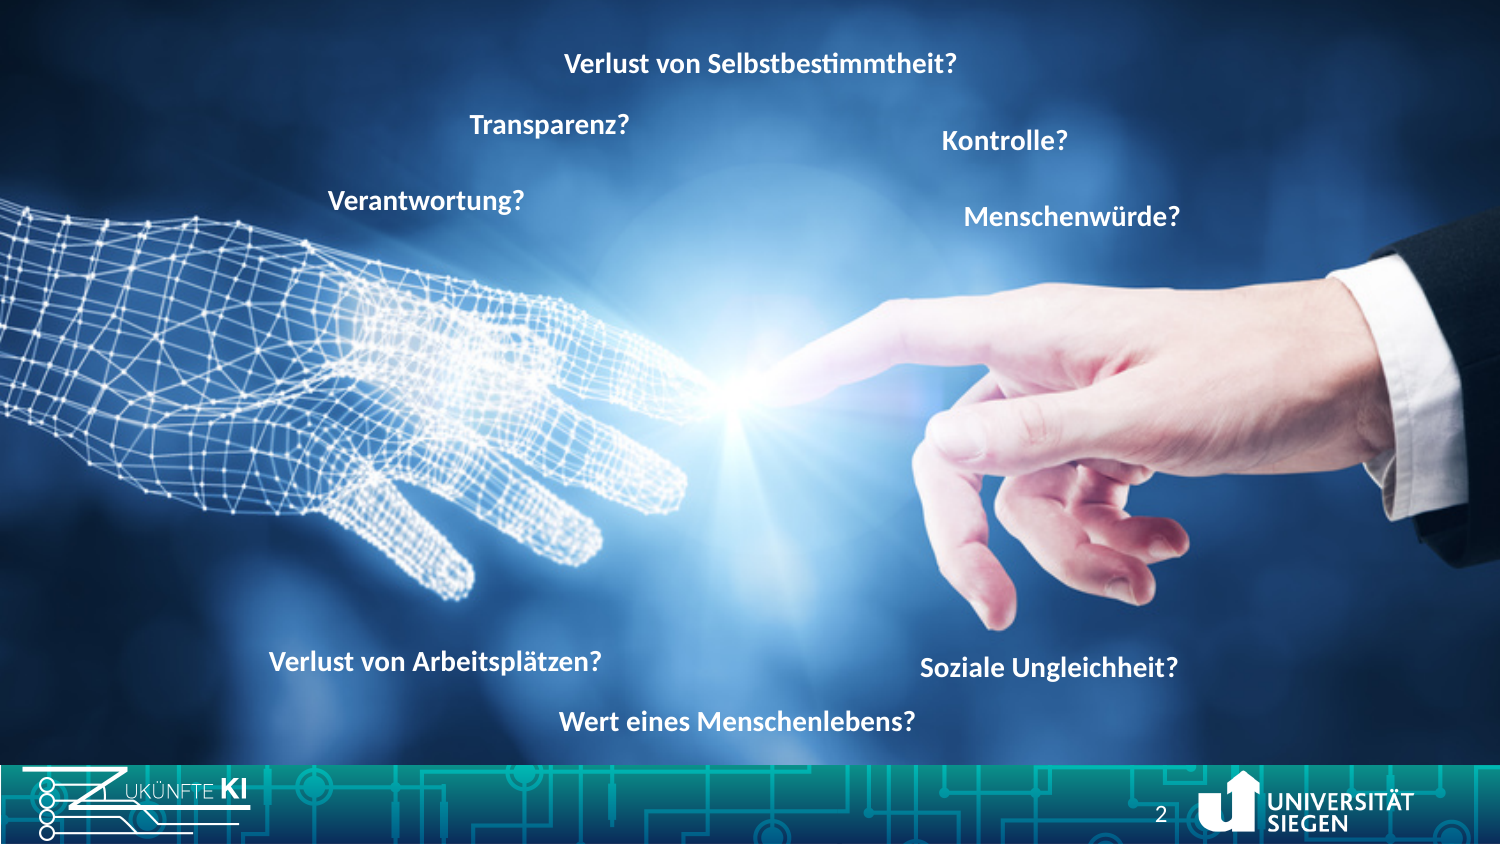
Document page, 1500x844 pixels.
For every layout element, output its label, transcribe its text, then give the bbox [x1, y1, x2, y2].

picture [0, 0, 1500, 765]
text_box Verantwortung? [312, 173, 561, 225]
text_box [1139, 790, 1490, 836]
text_box Verlust von Selbstbestimmtheit? [549, 36, 975, 88]
text_box Soziale Ungleichheit? [905, 640, 1198, 692]
text_box Verlust von Arbeitsplätzen? [253, 634, 632, 685]
text_box Wert eines Menschenlebens? [543, 694, 975, 746]
text_box Menschenwürde? [948, 190, 1315, 241]
text_box Transparenz? [454, 98, 650, 149]
text_box Kontrolle? [927, 113, 1176, 164]
